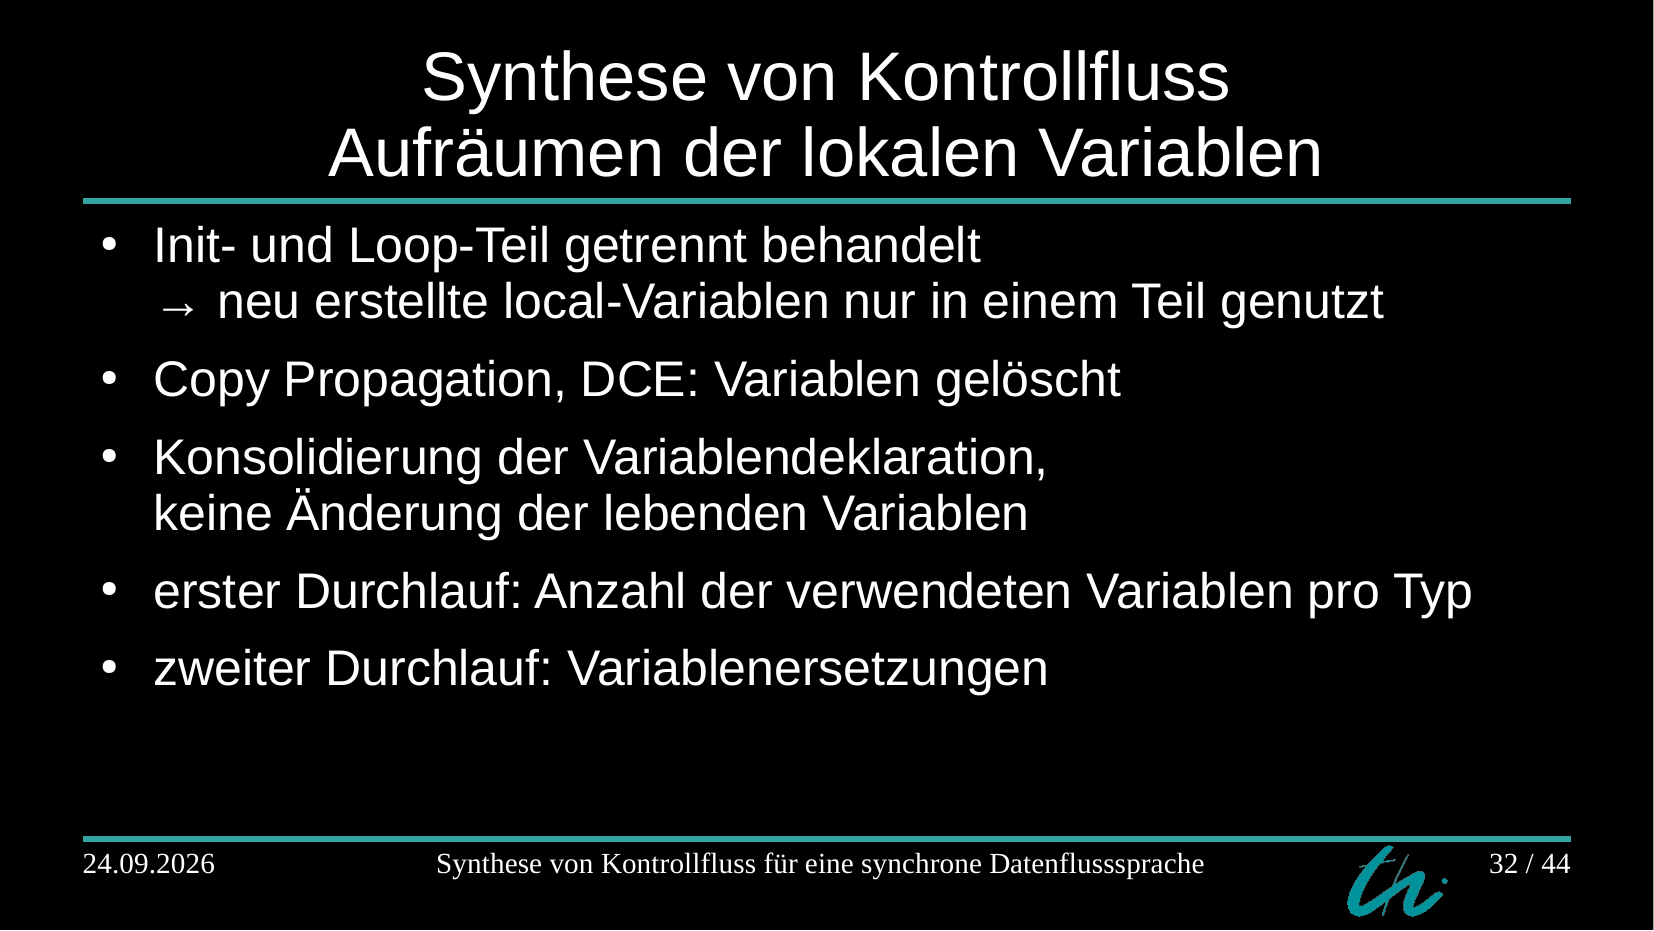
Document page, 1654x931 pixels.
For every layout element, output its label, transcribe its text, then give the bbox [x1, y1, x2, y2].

picture [1347, 845, 1448, 917]
list Init- und Loop-Teil getrennt behandelt → neu erstellte local-Variablen nur in einem Teil genutzt Copy Propagation, DCE: Variablen gelöscht Konsolidierung der Variablendeklaration, keine Änderung der lebenden Variablen erster Durchlauf: Anzahl der verwendeten Variablen pro Typ zweiter Durchlauf: Variablenersetzungen [82, 217, 1571, 815]
title Synthese von Kontrollfluss Aufräumen der lokalen Variablen [82, 37, 1571, 193]
